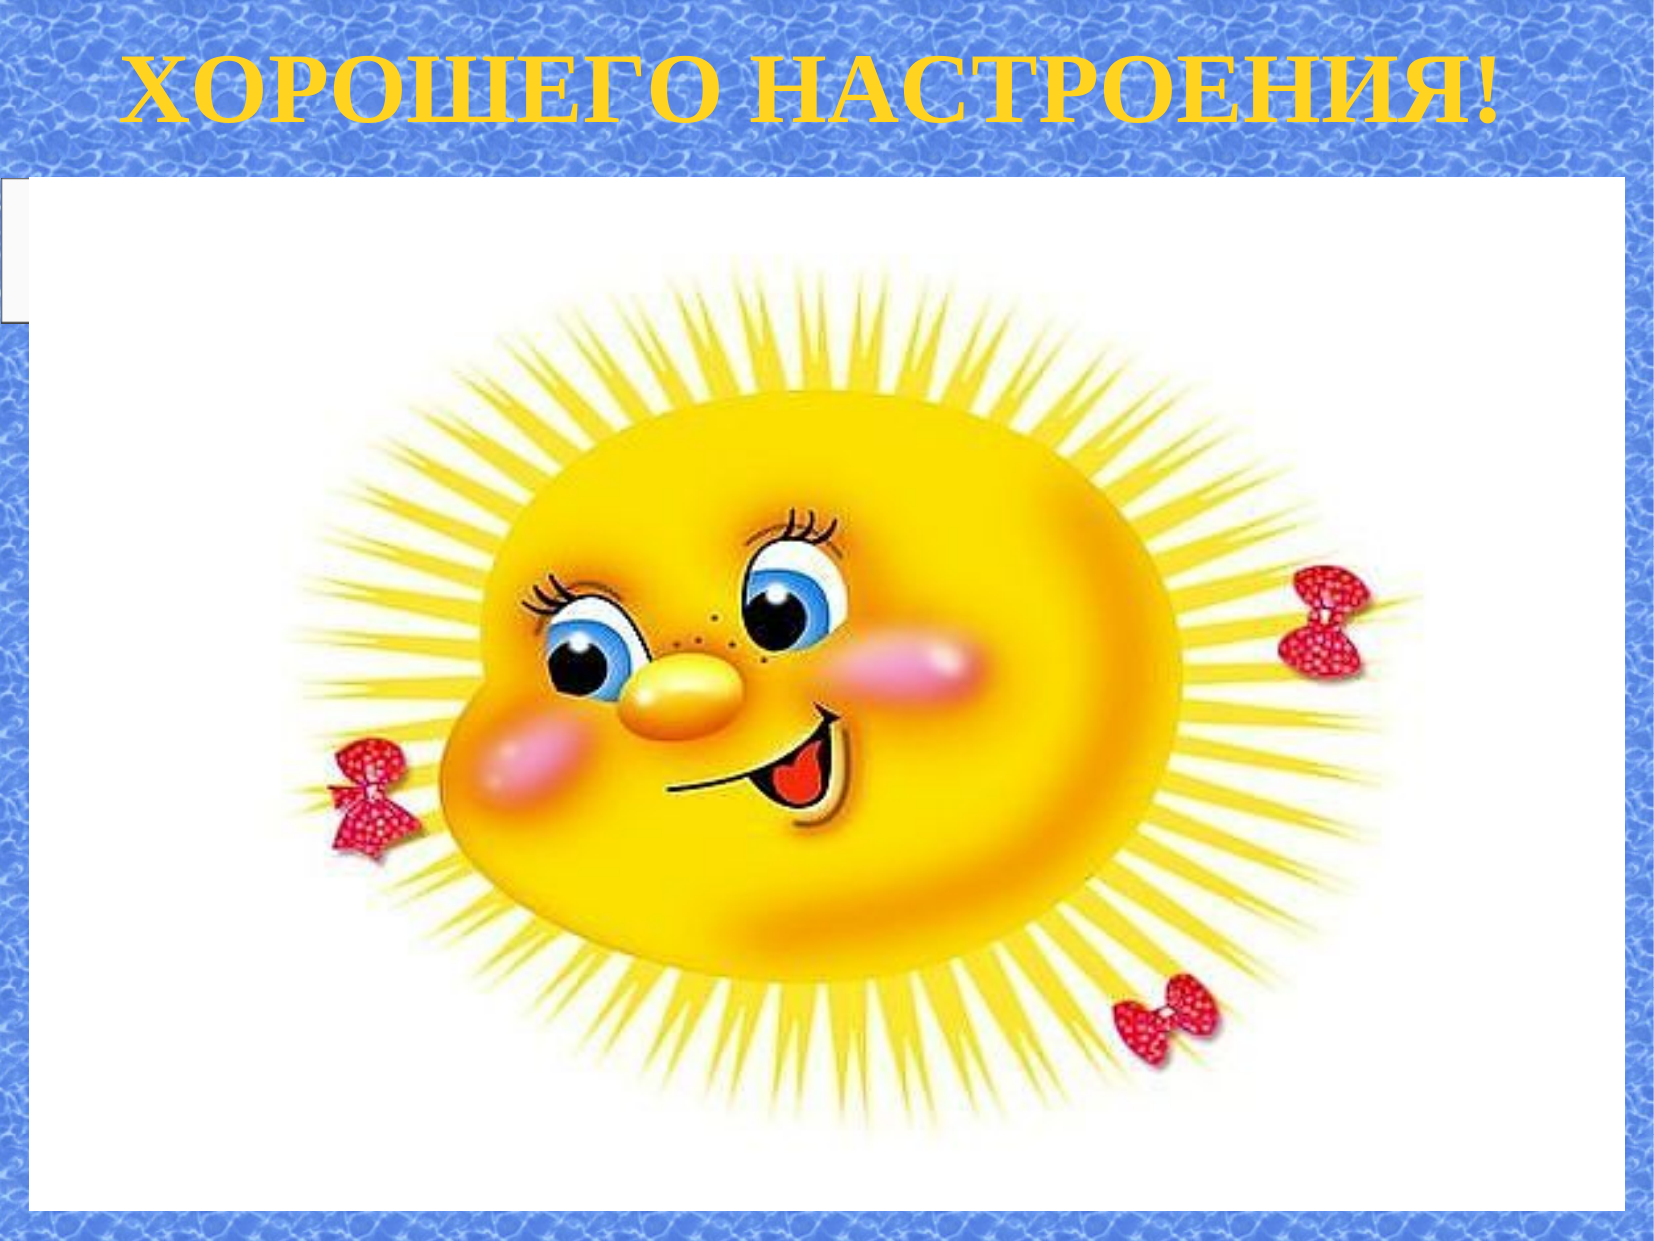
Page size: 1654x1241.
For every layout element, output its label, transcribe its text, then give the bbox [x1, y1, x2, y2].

text_box [0, 177, 29, 325]
picture [0, 0, 1654, 1241]
title ХОРОШЕГО НАСТРОЕНИЯ! [29, 0, 1595, 177]
